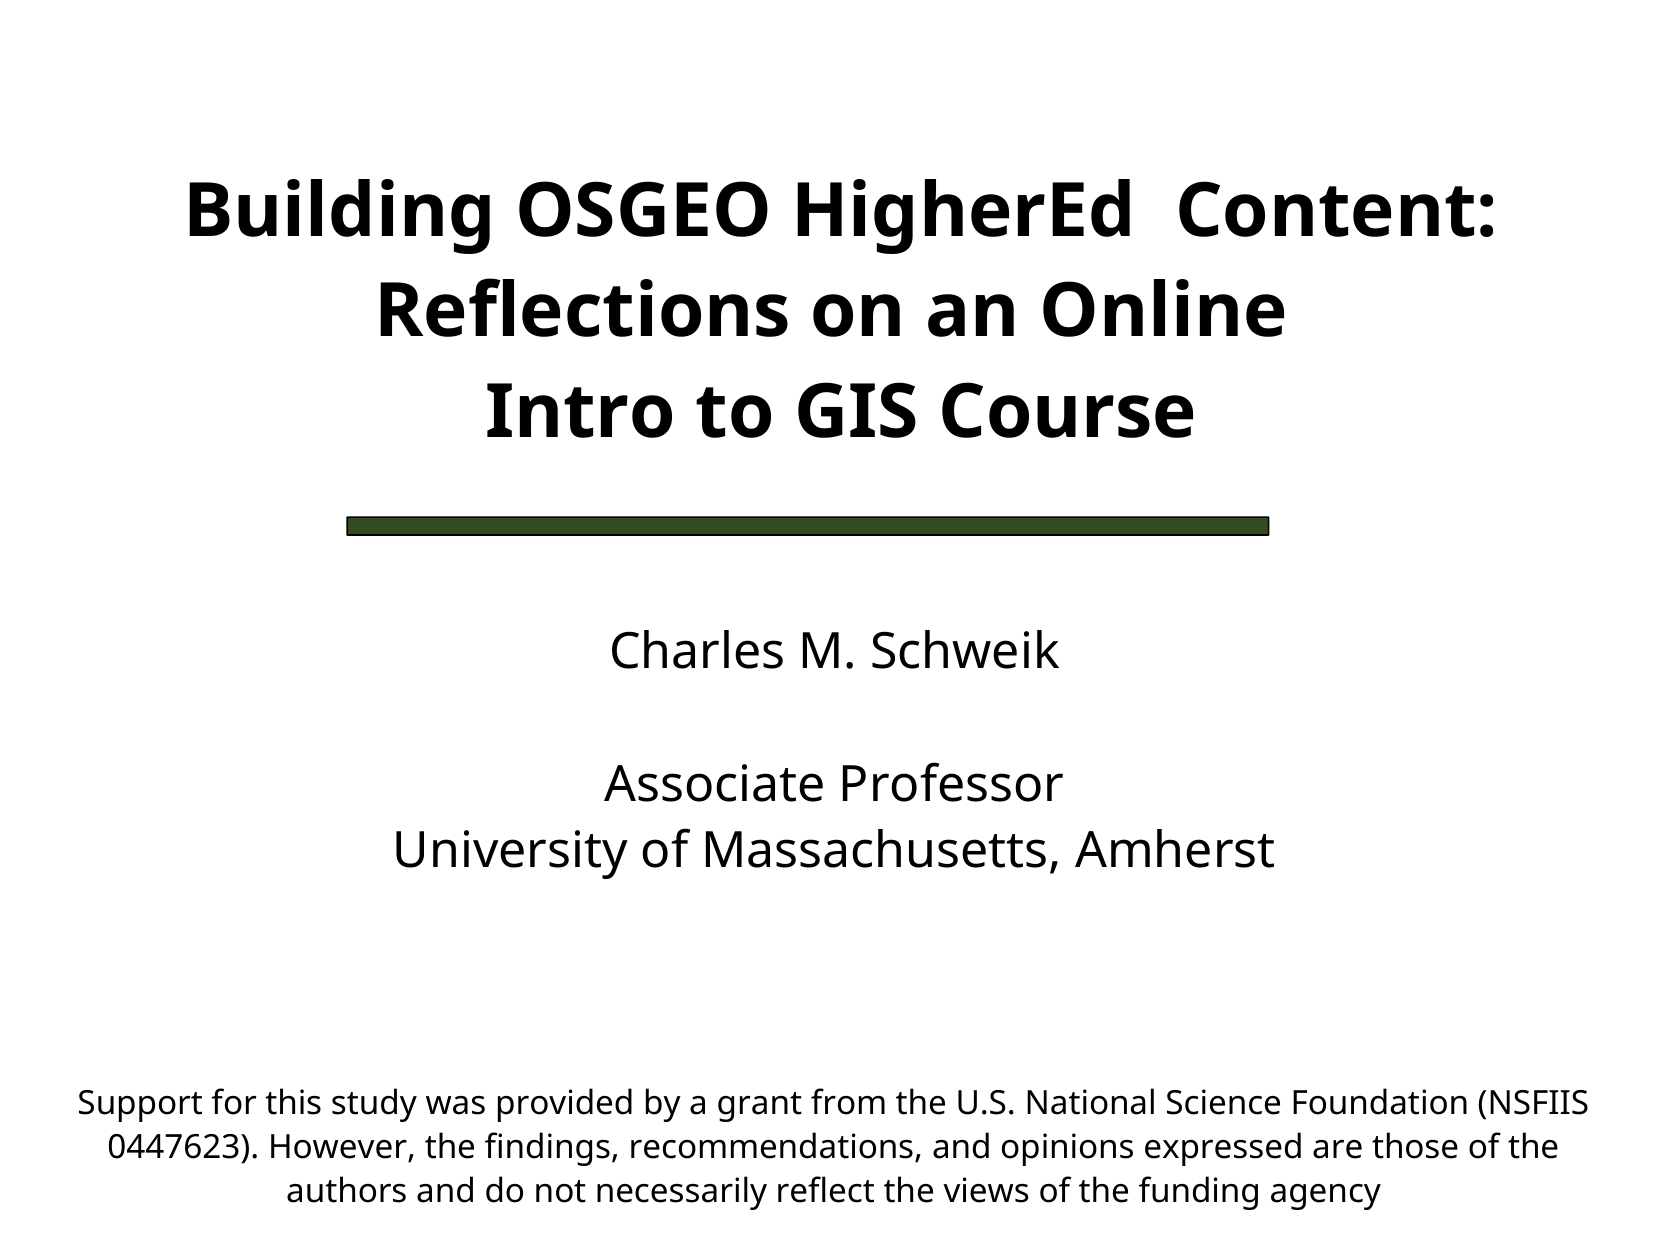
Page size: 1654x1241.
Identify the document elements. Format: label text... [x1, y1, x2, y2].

text_box [347, 517, 1269, 535]
text_box Charles M. Schweik Associate Professor University of Massachusetts, Amherst Support for this study was provided by a grant from the U.S. National Science Foundation (NSFIIS 0447623). However, the findings, recommendations, and opinions expressed are those of the authors and do not necessarily reflect the views of the funding agency [47, 615, 1623, 1241]
title Building OSGEO HigherEd Content: Reflections on an Online Intro to GIS Course [29, 174, 1654, 440]
